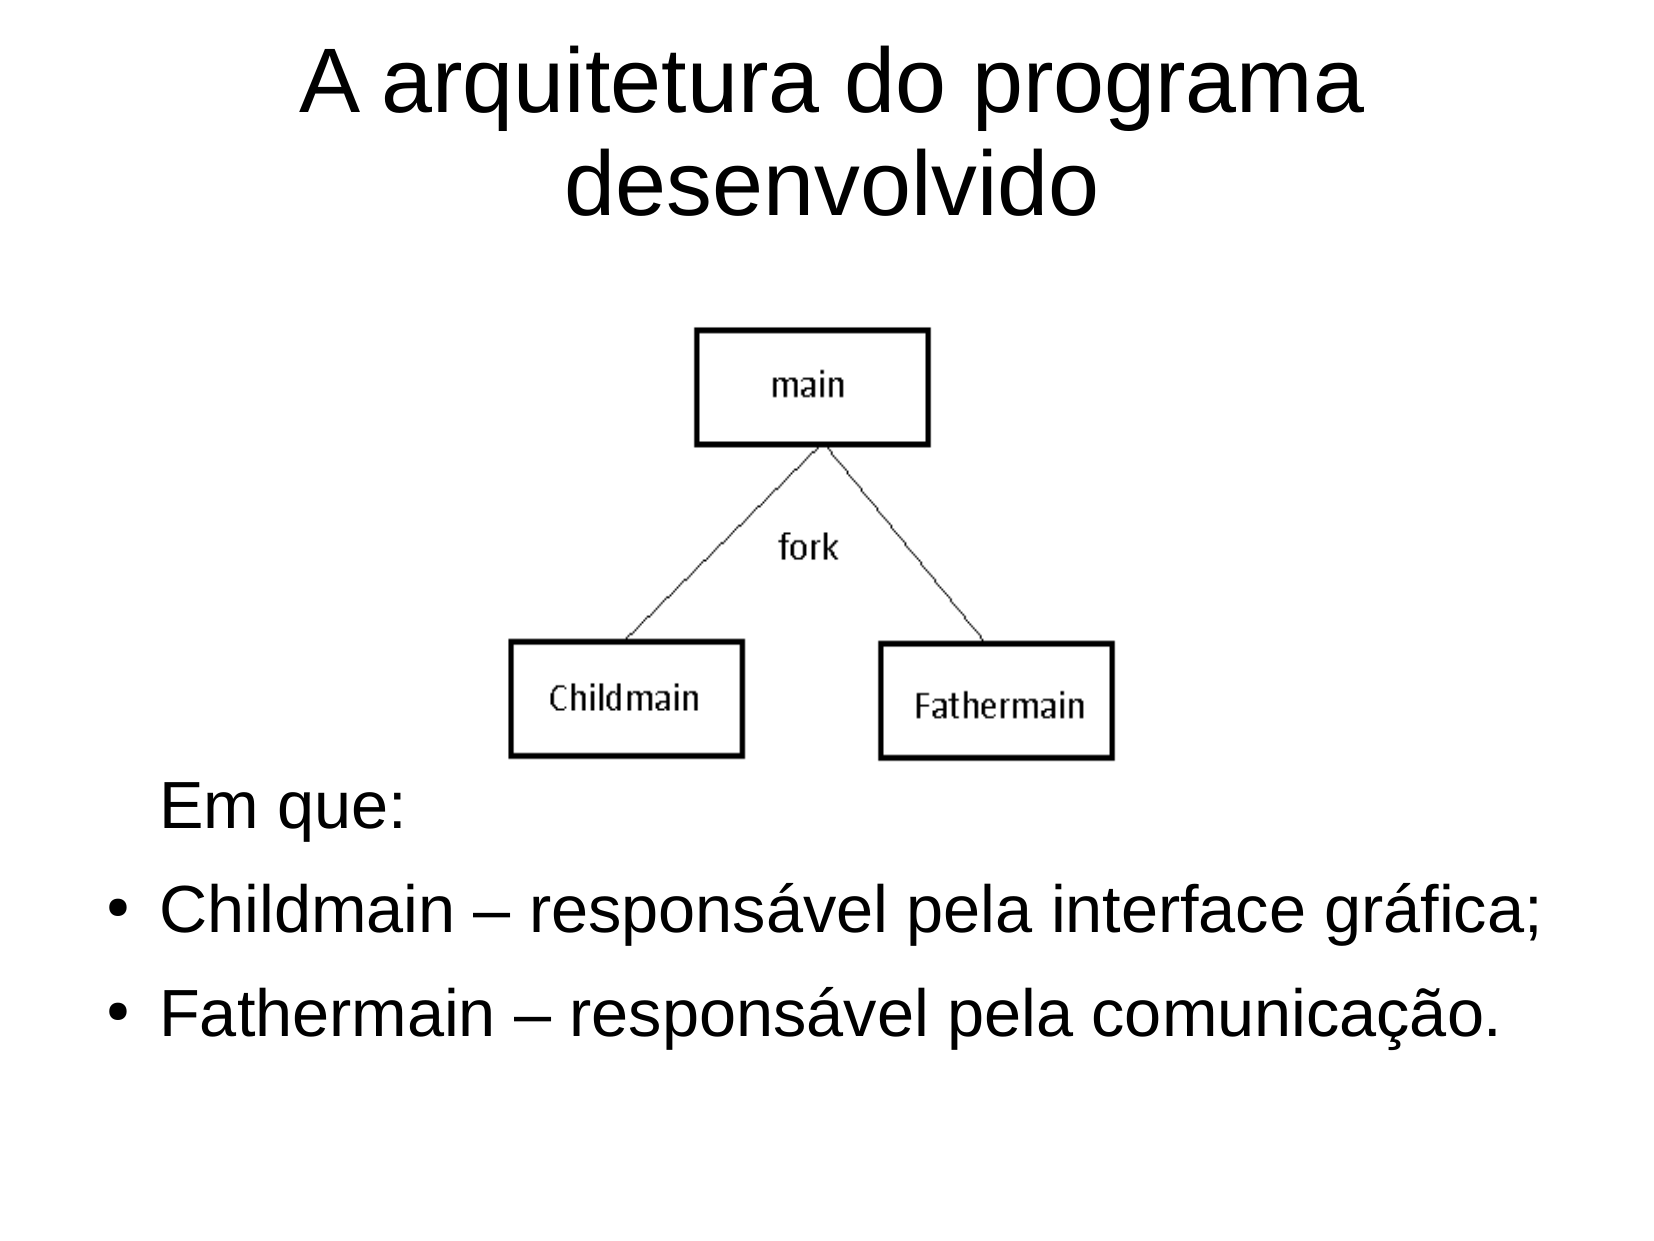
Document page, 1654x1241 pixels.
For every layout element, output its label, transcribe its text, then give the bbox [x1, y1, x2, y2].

list Em que: Childmain – responsável pela interface gráfica; Fathermain – responsável pela comunicação. [88, 767, 1577, 1241]
title A arquitetura do programa desenvolvido [88, 29, 1577, 338]
picture [472, 295, 1152, 767]
